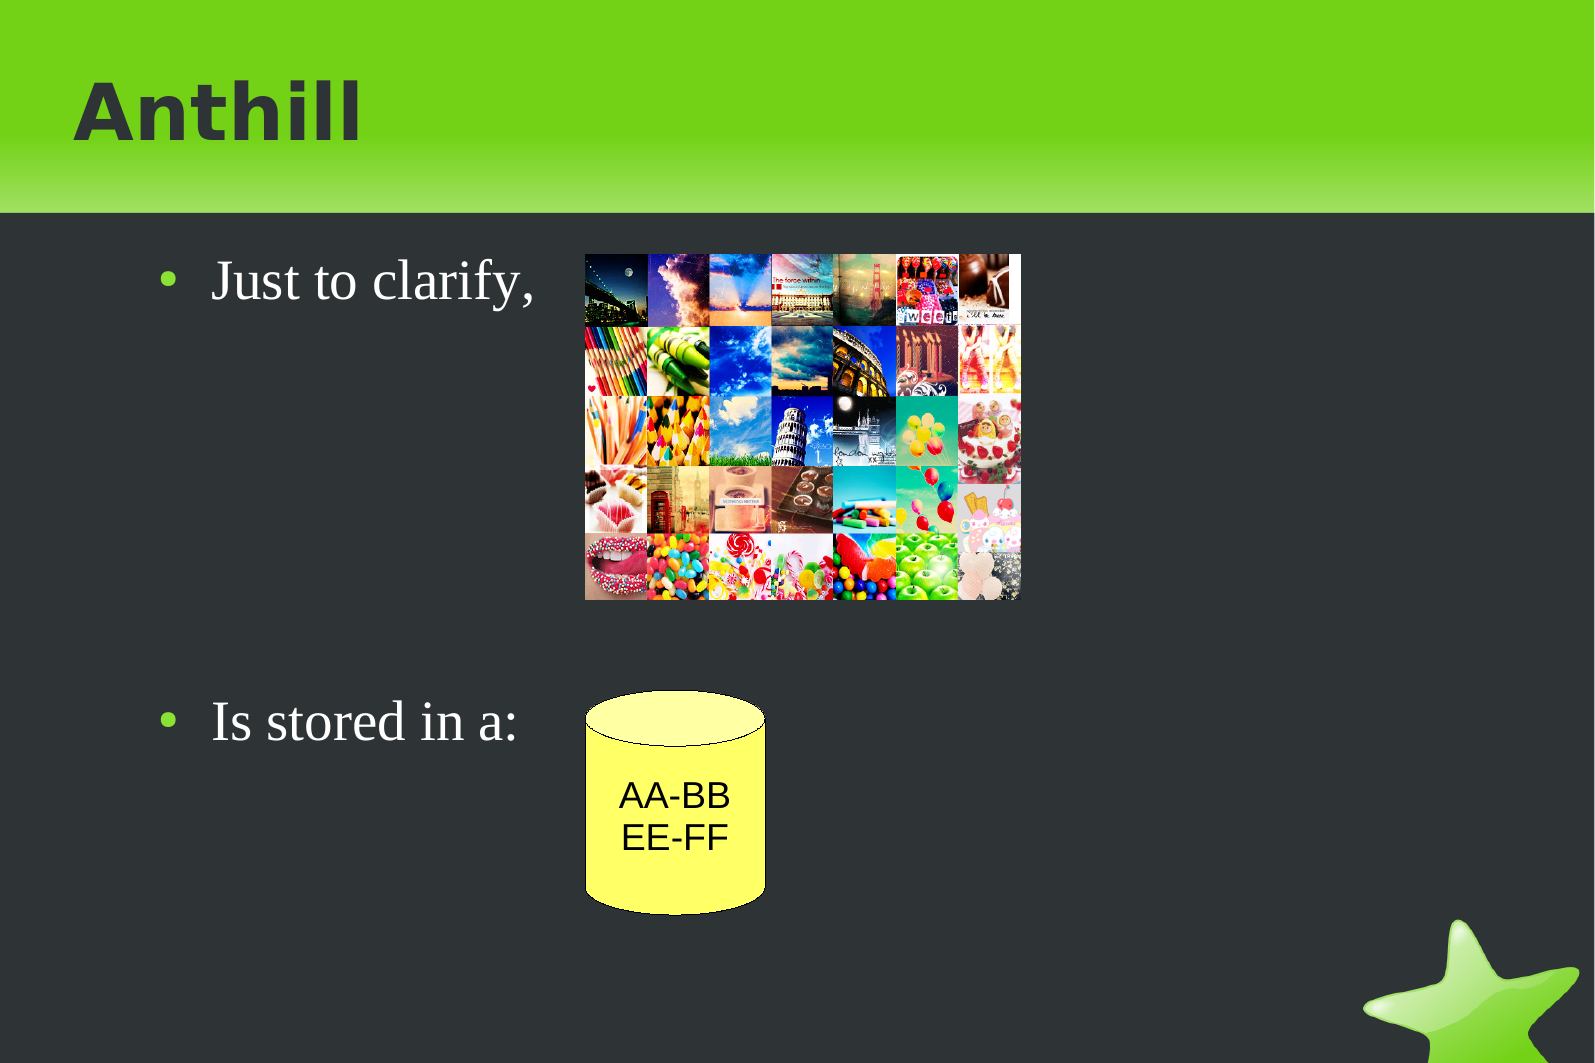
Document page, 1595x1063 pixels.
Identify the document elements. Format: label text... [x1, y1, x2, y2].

list Just to clarify, Is stored in a: [79, 248, 1515, 951]
text_box AA-BB EE-FF [585, 719, 766, 916]
picture [0, 0, 1595, 1063]
title Anthill [74, 25, 1510, 203]
